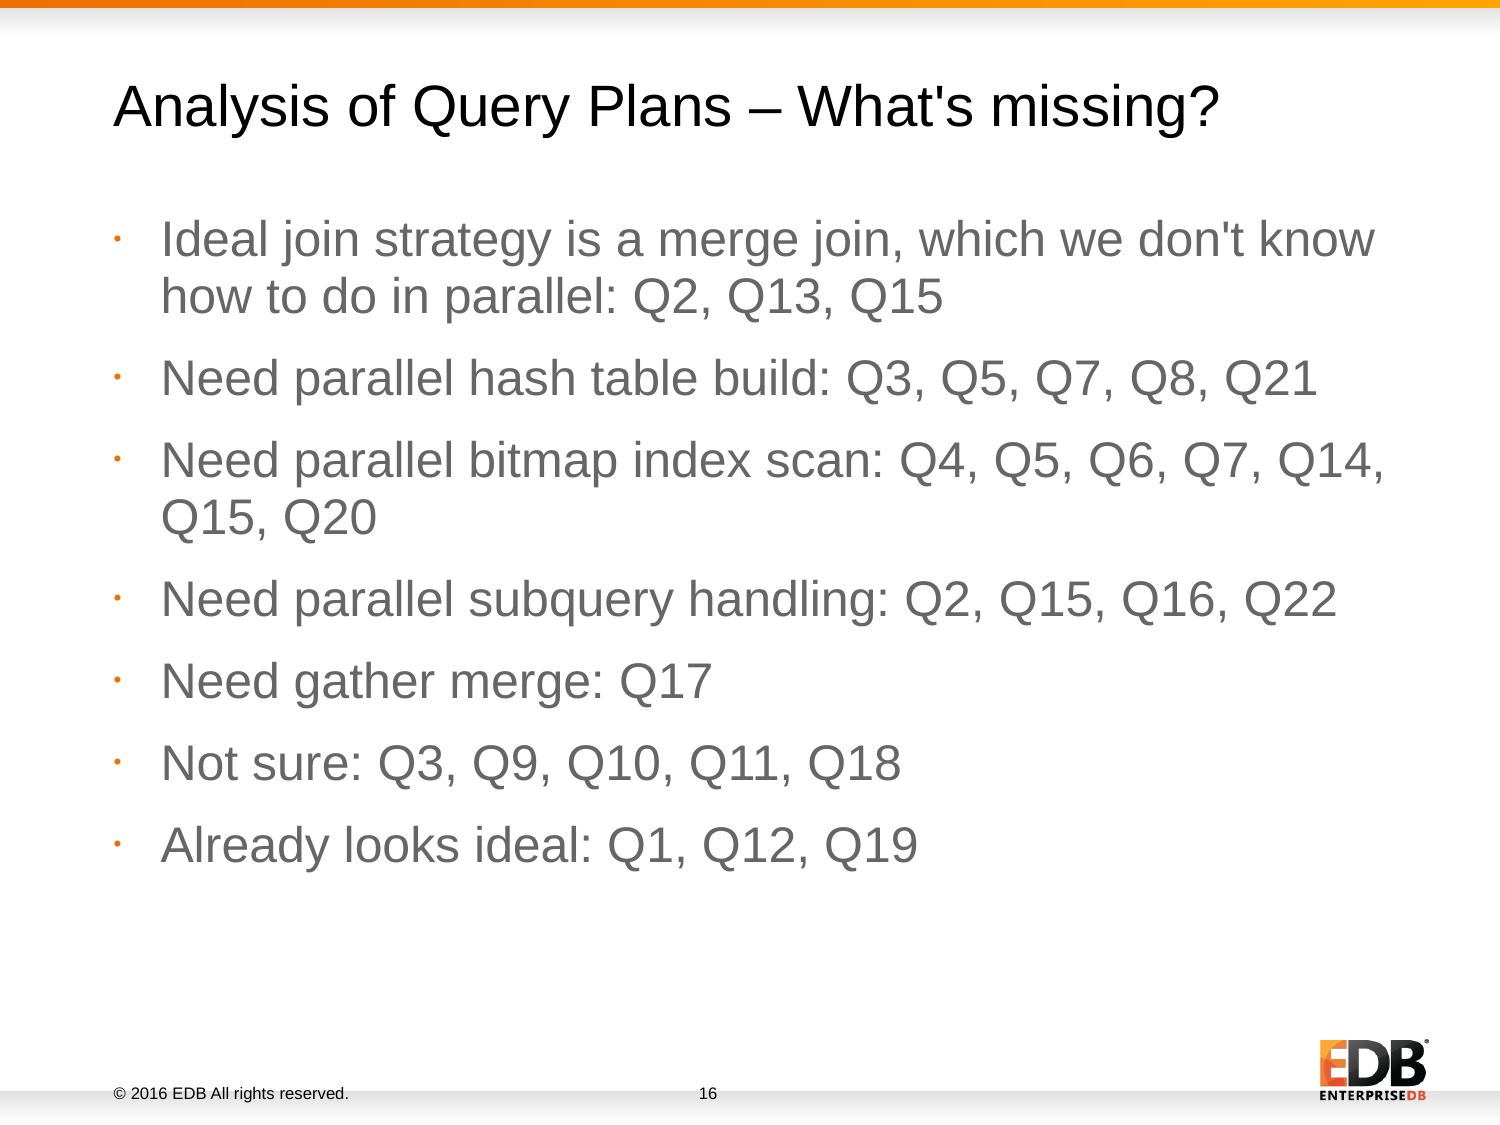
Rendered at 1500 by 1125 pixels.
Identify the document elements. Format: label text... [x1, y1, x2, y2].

picture [1318, 1036, 1430, 1101]
title Analysis of Query Plans – What's missing? [98, 26, 1403, 188]
list Ideal join strategy is a merge join, which we don't know how to do in parallel: Q2, Q13, Q15 Need parallel hash table build: Q3, Q5, Q7, Q8, Q21 Need parallel bitmap index scan: Q4, Q5, Q6, Q7, Q14, Q15, Q20 Need parallel subquery handling: Q2, Q15, Q16, Q22 Need gather merge: Q17 Not sure: Q3, Q9, Q10, Q11, Q18 Already looks ideal: Q1, Q12, Q19 [98, 203, 1403, 925]
